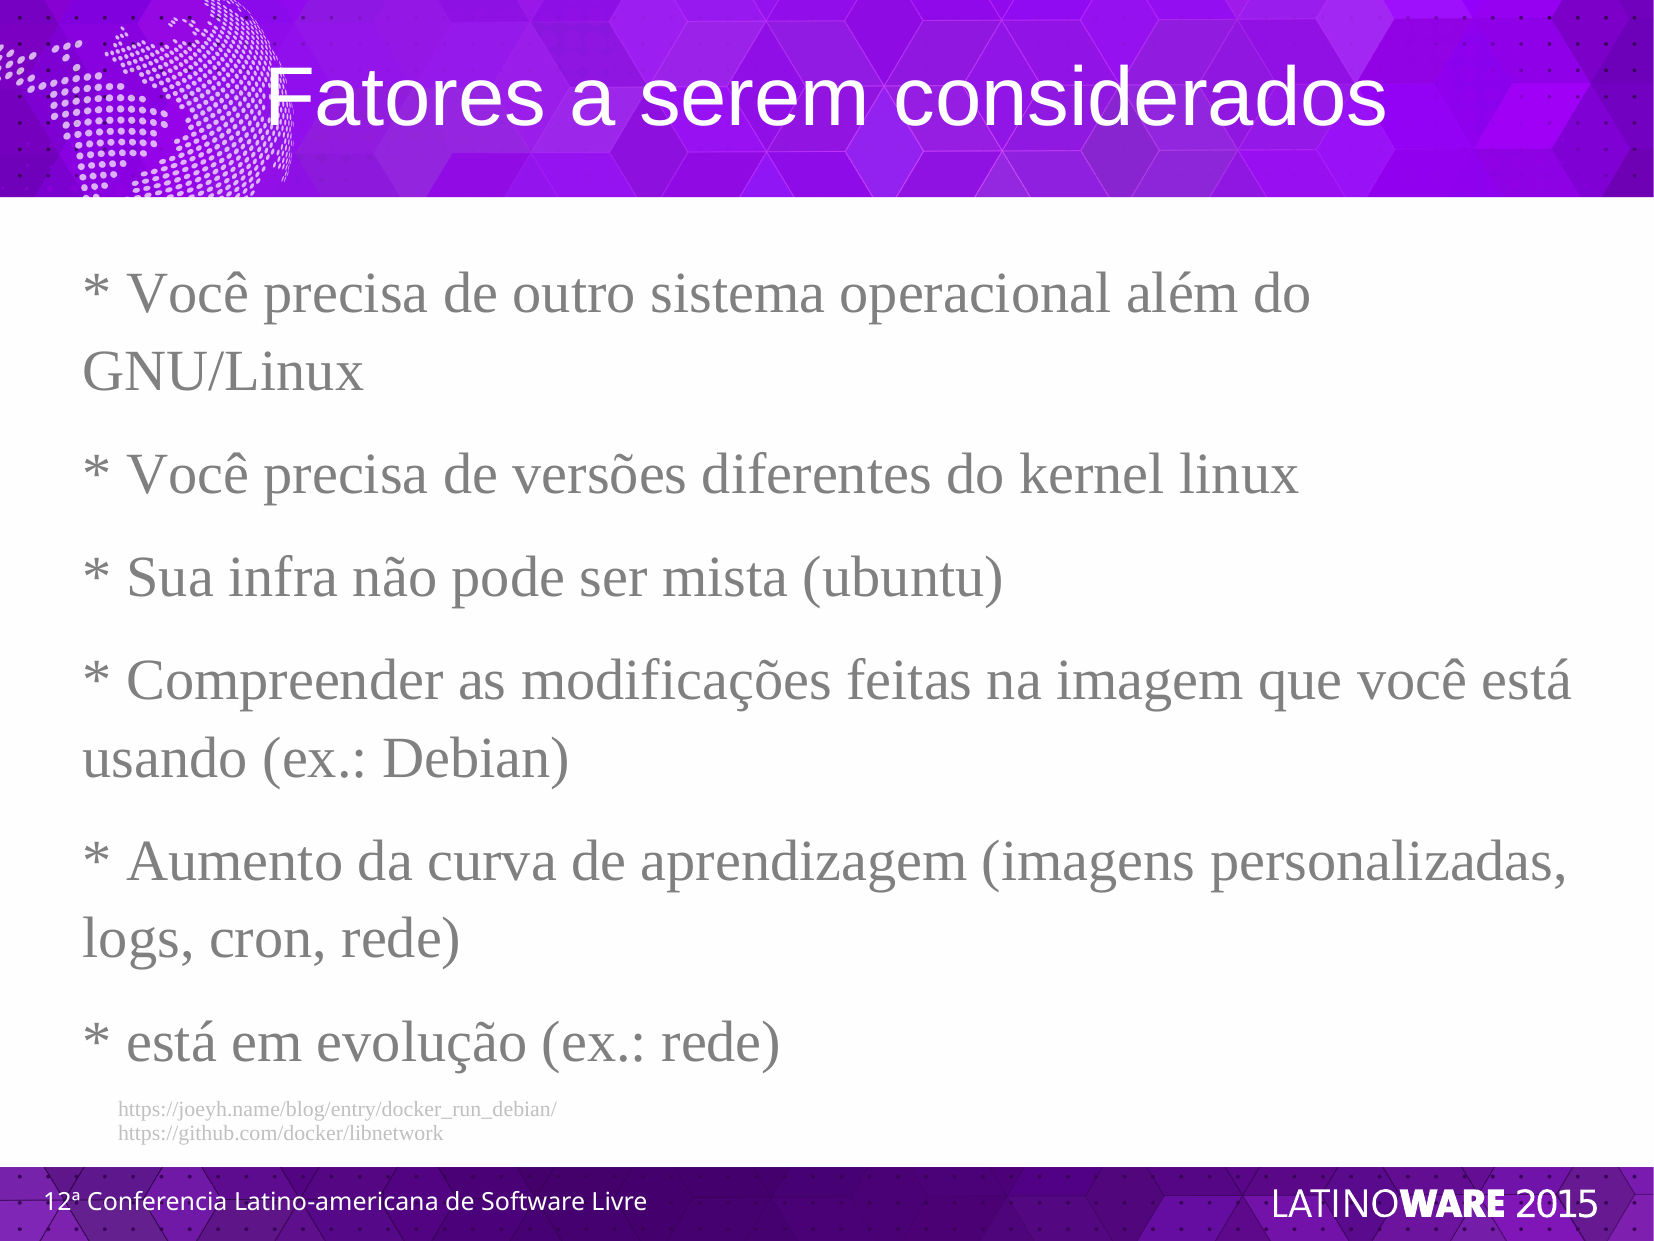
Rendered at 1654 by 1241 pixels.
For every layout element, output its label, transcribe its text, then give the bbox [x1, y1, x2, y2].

text_box * Você precisa de outro sistema operacional além do GNU/Linux * Você precisa de versões diferentes do kernel linux * Sua infra não pode ser mista (ubuntu) * Compreender as modificações feitas na imagem que você está usando (ex.: Debian) * Aumento da curva de aprendizagem (imagens personalizadas, logs, cron, rede) * está em evolução (ex.: rede) [82, 248, 1583, 1162]
text_box https://joeyh.name/blog/entry/docker_run_debian/ https://github.com/docker/libnetwork [118, 1062, 1536, 1146]
picture [0, 0, 1654, 1241]
text_box 12ª Conferencia Latino-americana de Software Livre [28, 1176, 1127, 1234]
text_box Fatores a serem considerados [183, 43, 1471, 152]
